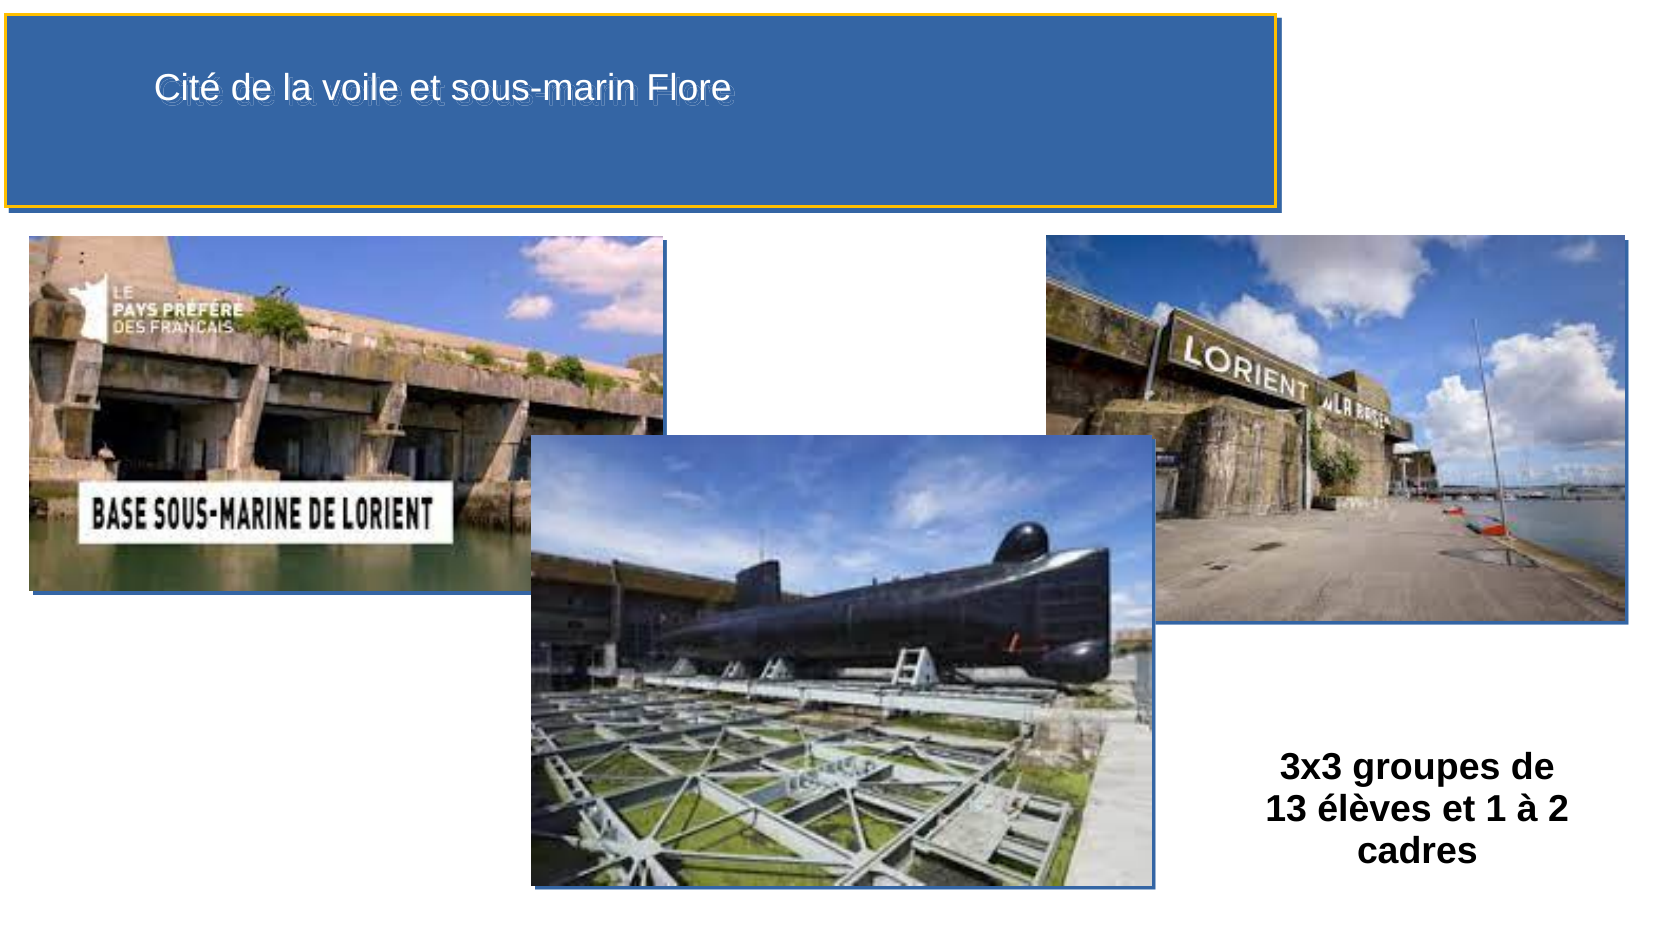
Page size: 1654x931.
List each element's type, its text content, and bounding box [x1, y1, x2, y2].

picture [29, 235, 1625, 886]
text_box Cité de la voile et sous-marin Flore [59, 59, 827, 116]
text_box 3x3 groupes de 13 élèves et 1 à 2 cadres [1240, 738, 1595, 879]
